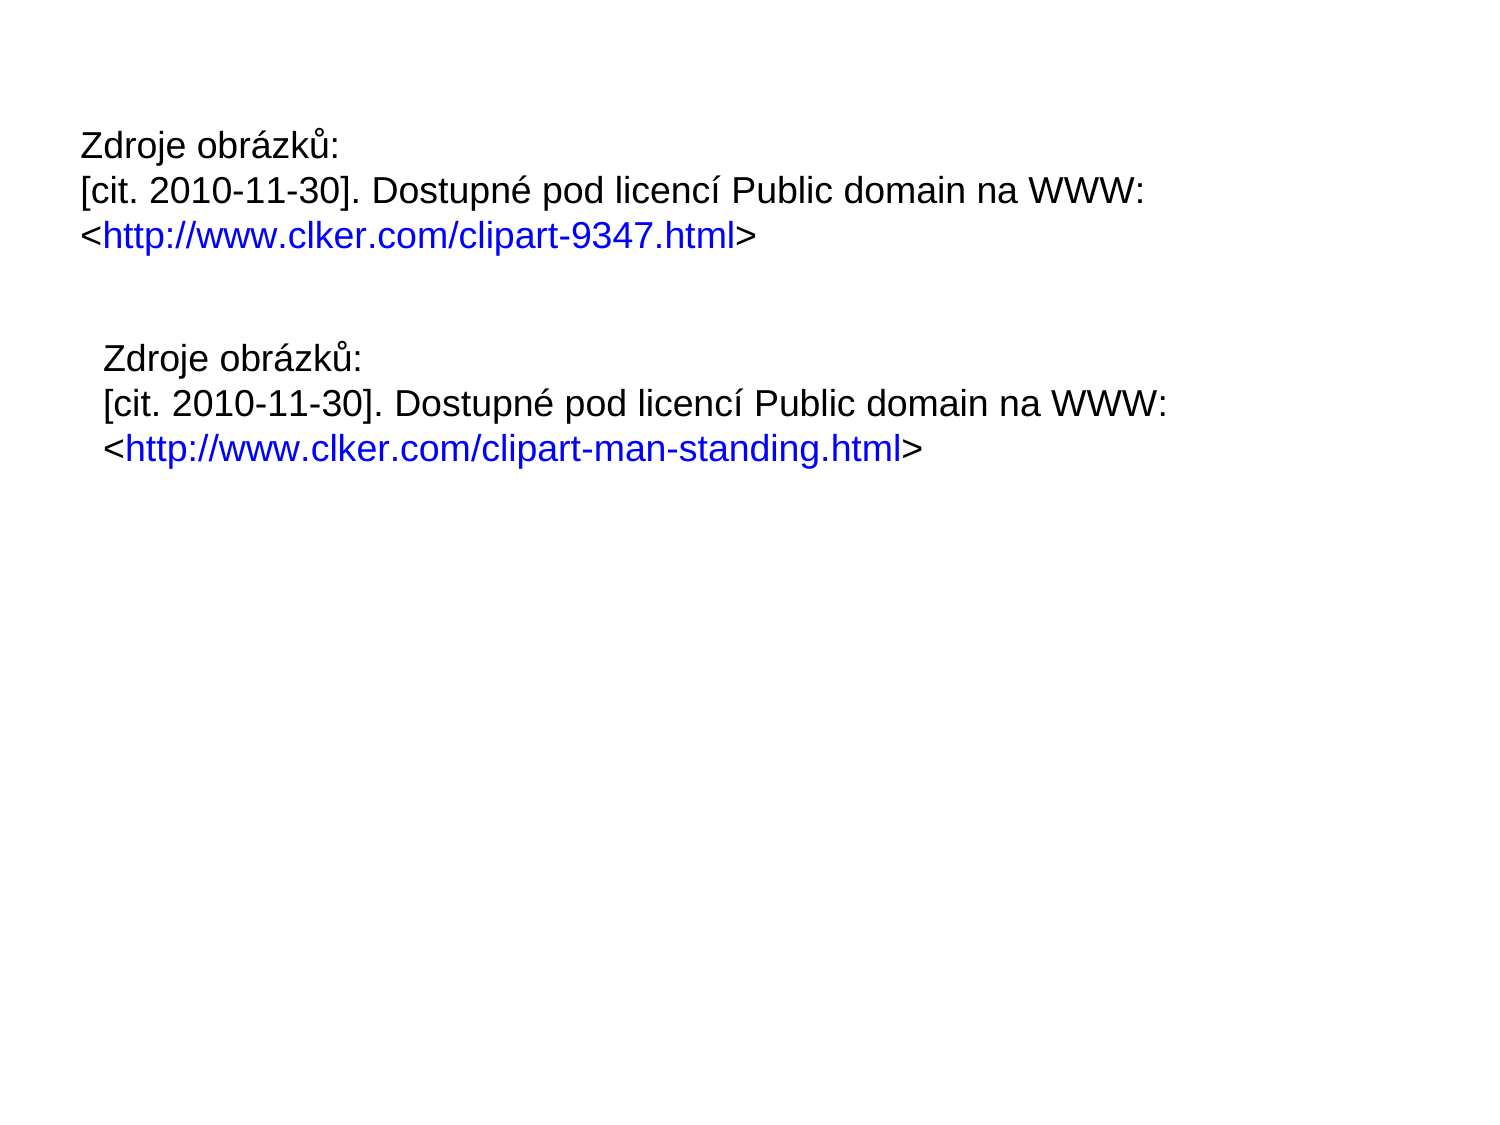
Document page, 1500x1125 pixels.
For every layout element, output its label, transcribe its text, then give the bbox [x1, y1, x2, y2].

text_box Zdroje obrázků: [cit. 2010-11-30]. Dostupné pod licencí Public domain na WWW: <http://www.clker.com/clipart-man-standing.html> [88, 326, 1199, 477]
text_box Zdroje obrázků: [cit. 2010-11-30]. Dostupné pod licencí Public domain na WWW: <http://www.clker.com/clipart-9347.html> [65, 113, 1161, 309]
